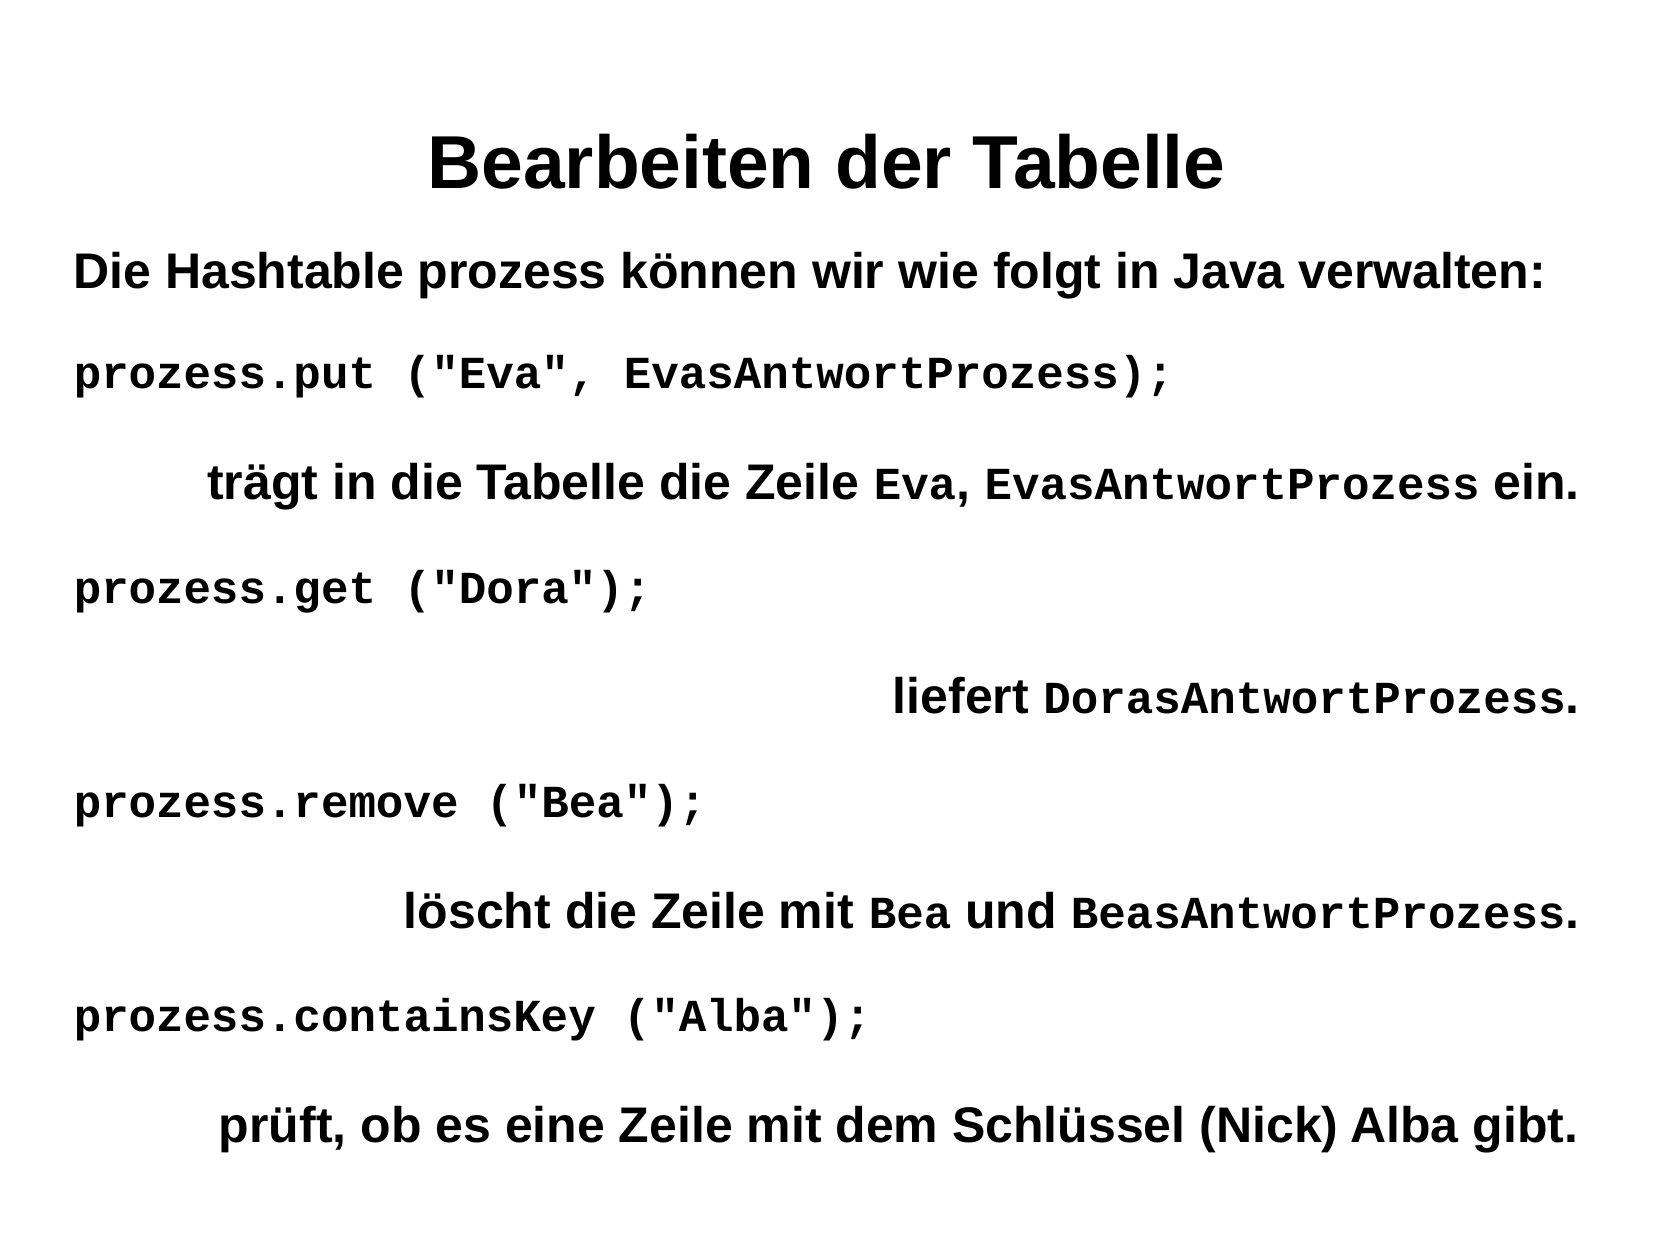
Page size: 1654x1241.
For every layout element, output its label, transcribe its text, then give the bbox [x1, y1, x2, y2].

text_box Die Hashtable prozess können wir wie folgt in Java verwalten: prozess.put ("Eva", EvasAntwortProzess); trägt in die Tabelle die Zeile Eva, EvasAntwortProzess ein. prozess.get ("Dora"); liefert DorasAntwortProzess. prozess.remove ("Bea"); löscht die Zeile mit Bea und BeasAntwortProzess. prozess.containsKey ("Alba"); prüft, ob es eine Zeile mit dem Schlüssel (Nick) Alba gibt. [59, 236, 1595, 1223]
title Bearbeiten der Tabelle [88, 78, 1565, 236]
